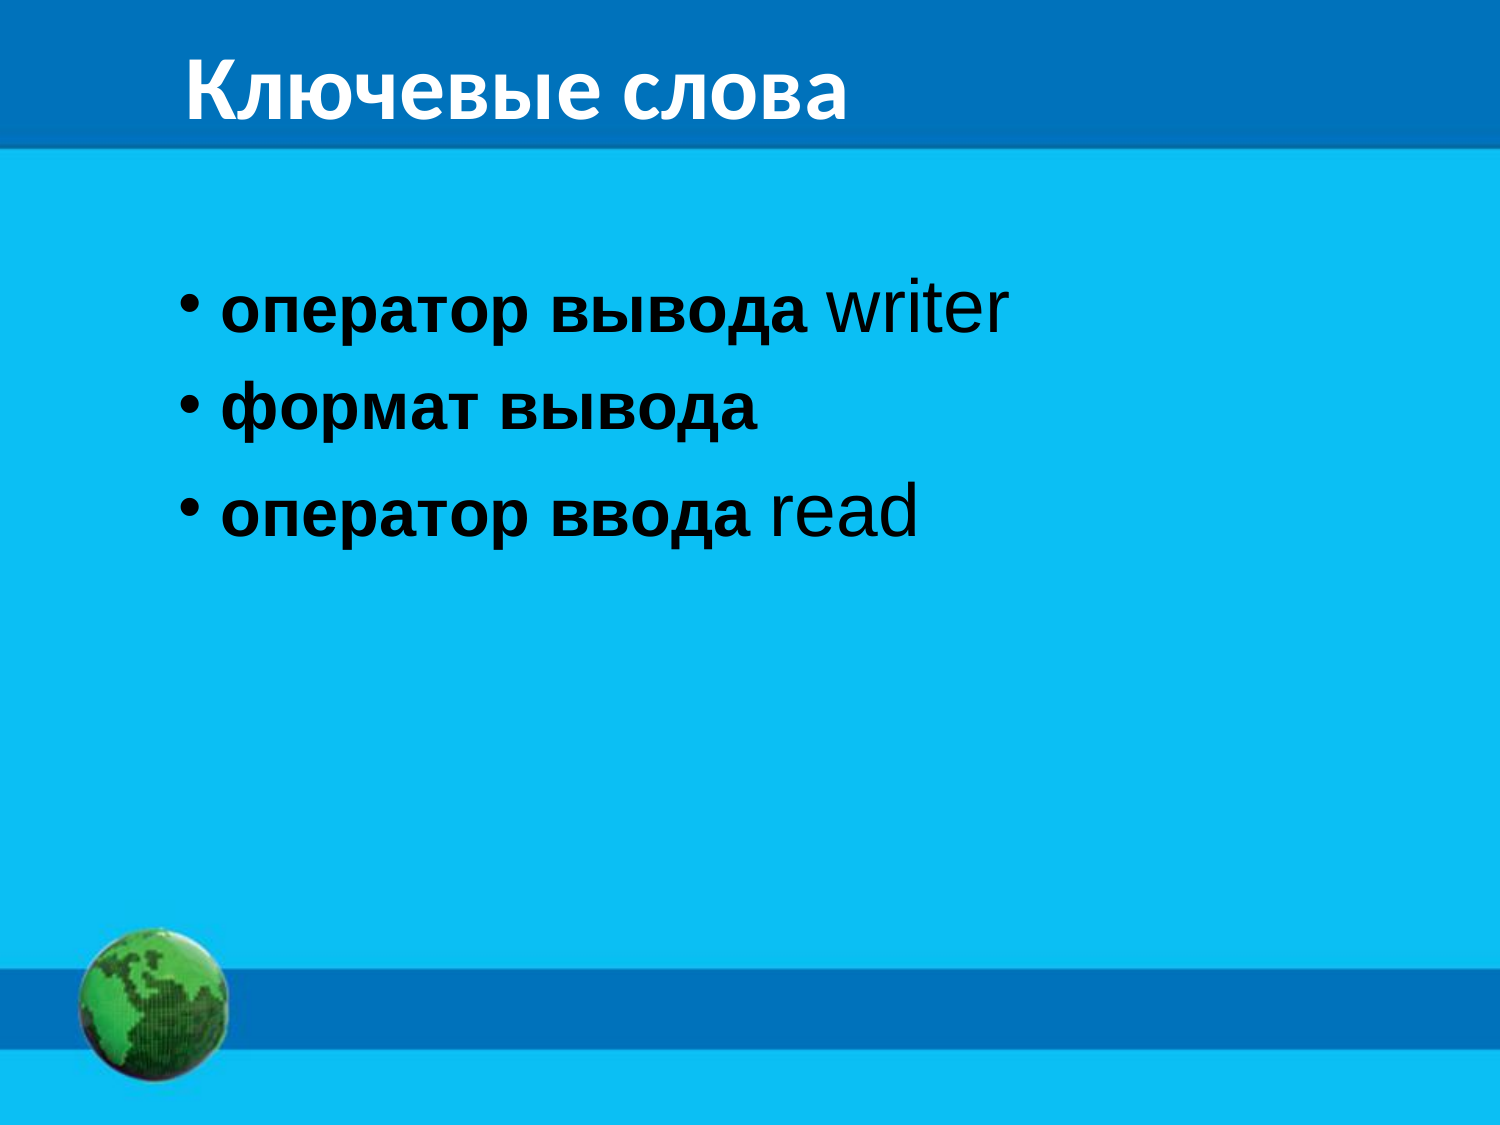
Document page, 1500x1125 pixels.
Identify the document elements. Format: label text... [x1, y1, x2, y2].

text_box Ключевые слова [171, 30, 1425, 135]
picture [0, 926, 1500, 1086]
picture [0, 0, 1500, 146]
text_box оператор вывода writer формат вывода оператор ввода read [76, 231, 1449, 646]
